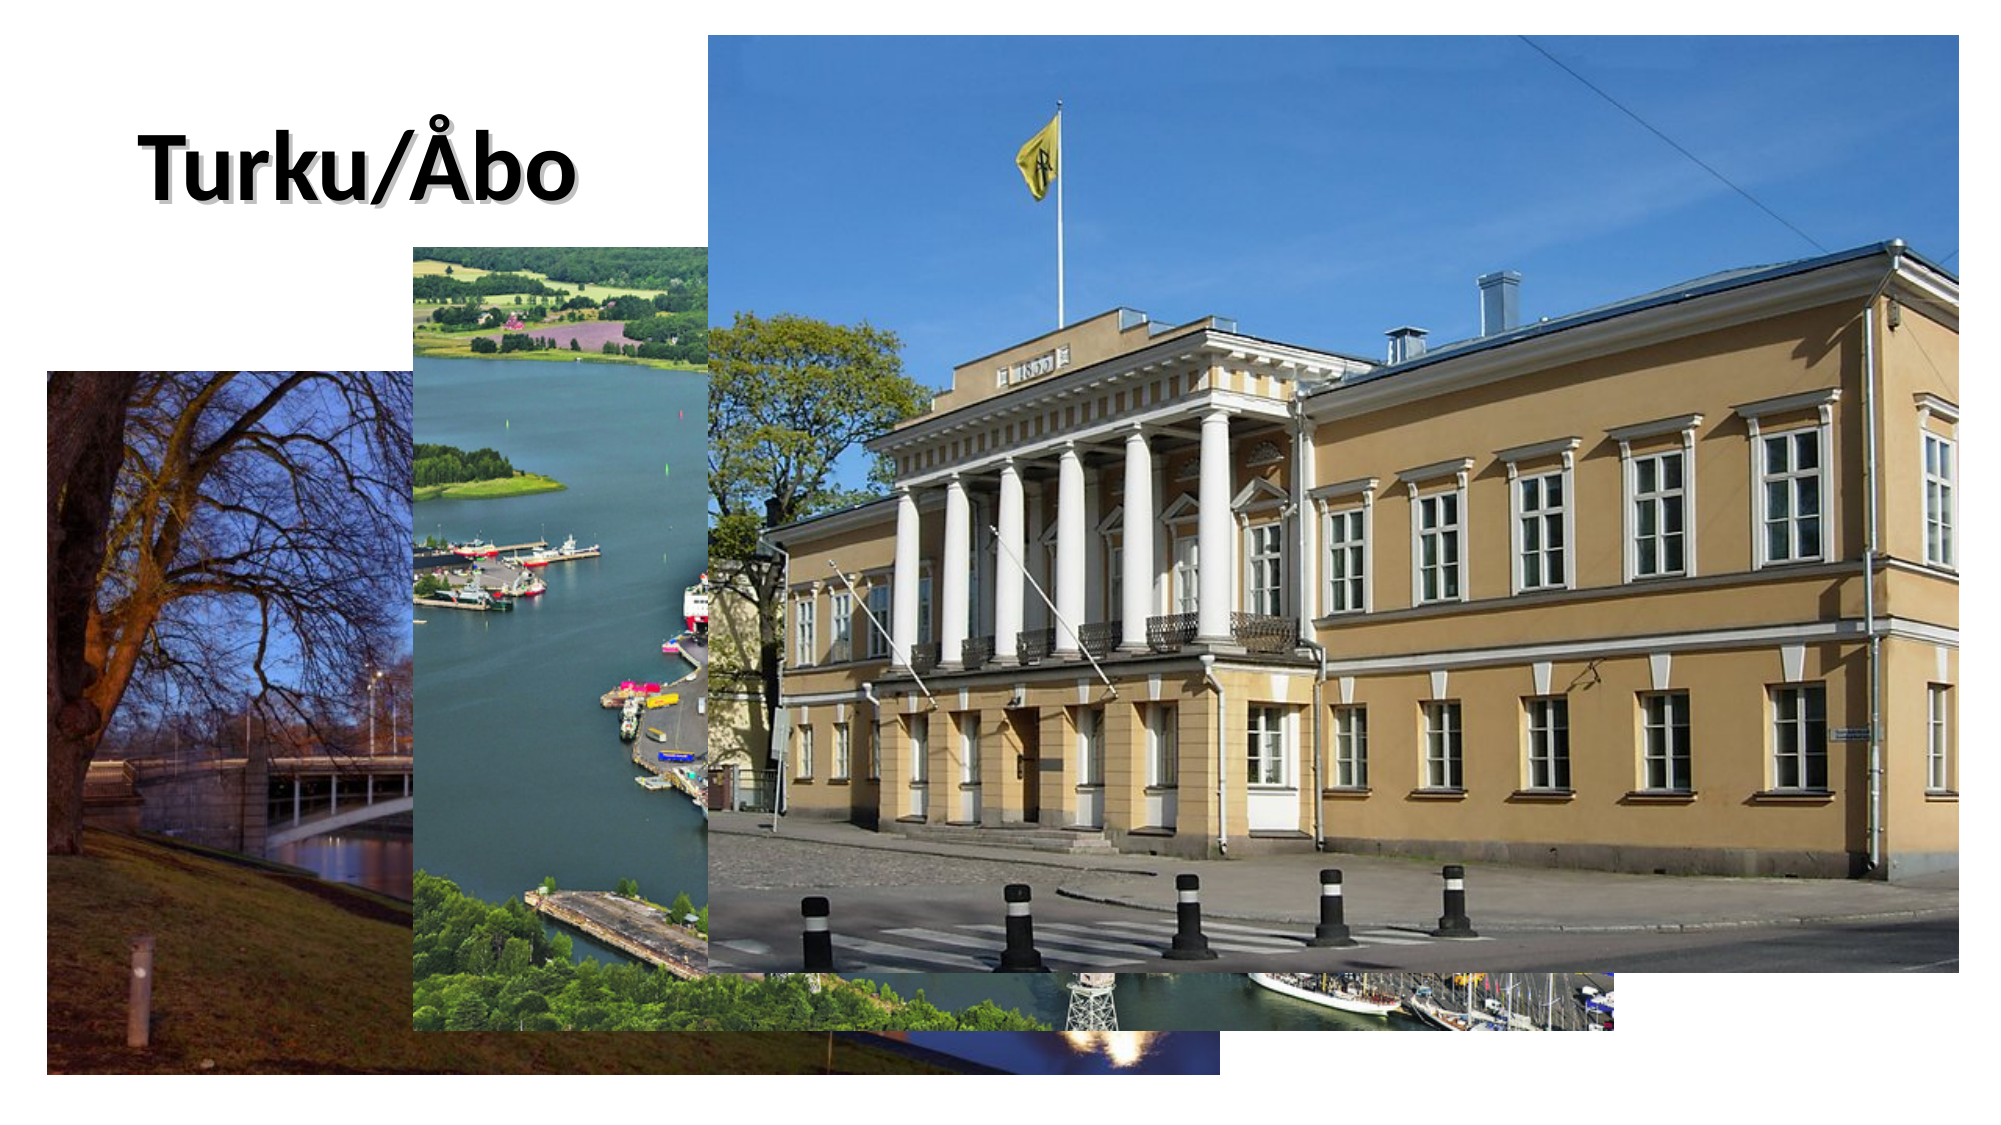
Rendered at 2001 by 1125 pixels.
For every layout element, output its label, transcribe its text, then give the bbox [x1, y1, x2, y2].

title Turku/Åbo [137, 59, 708, 278]
picture [47, 35, 1959, 1075]
